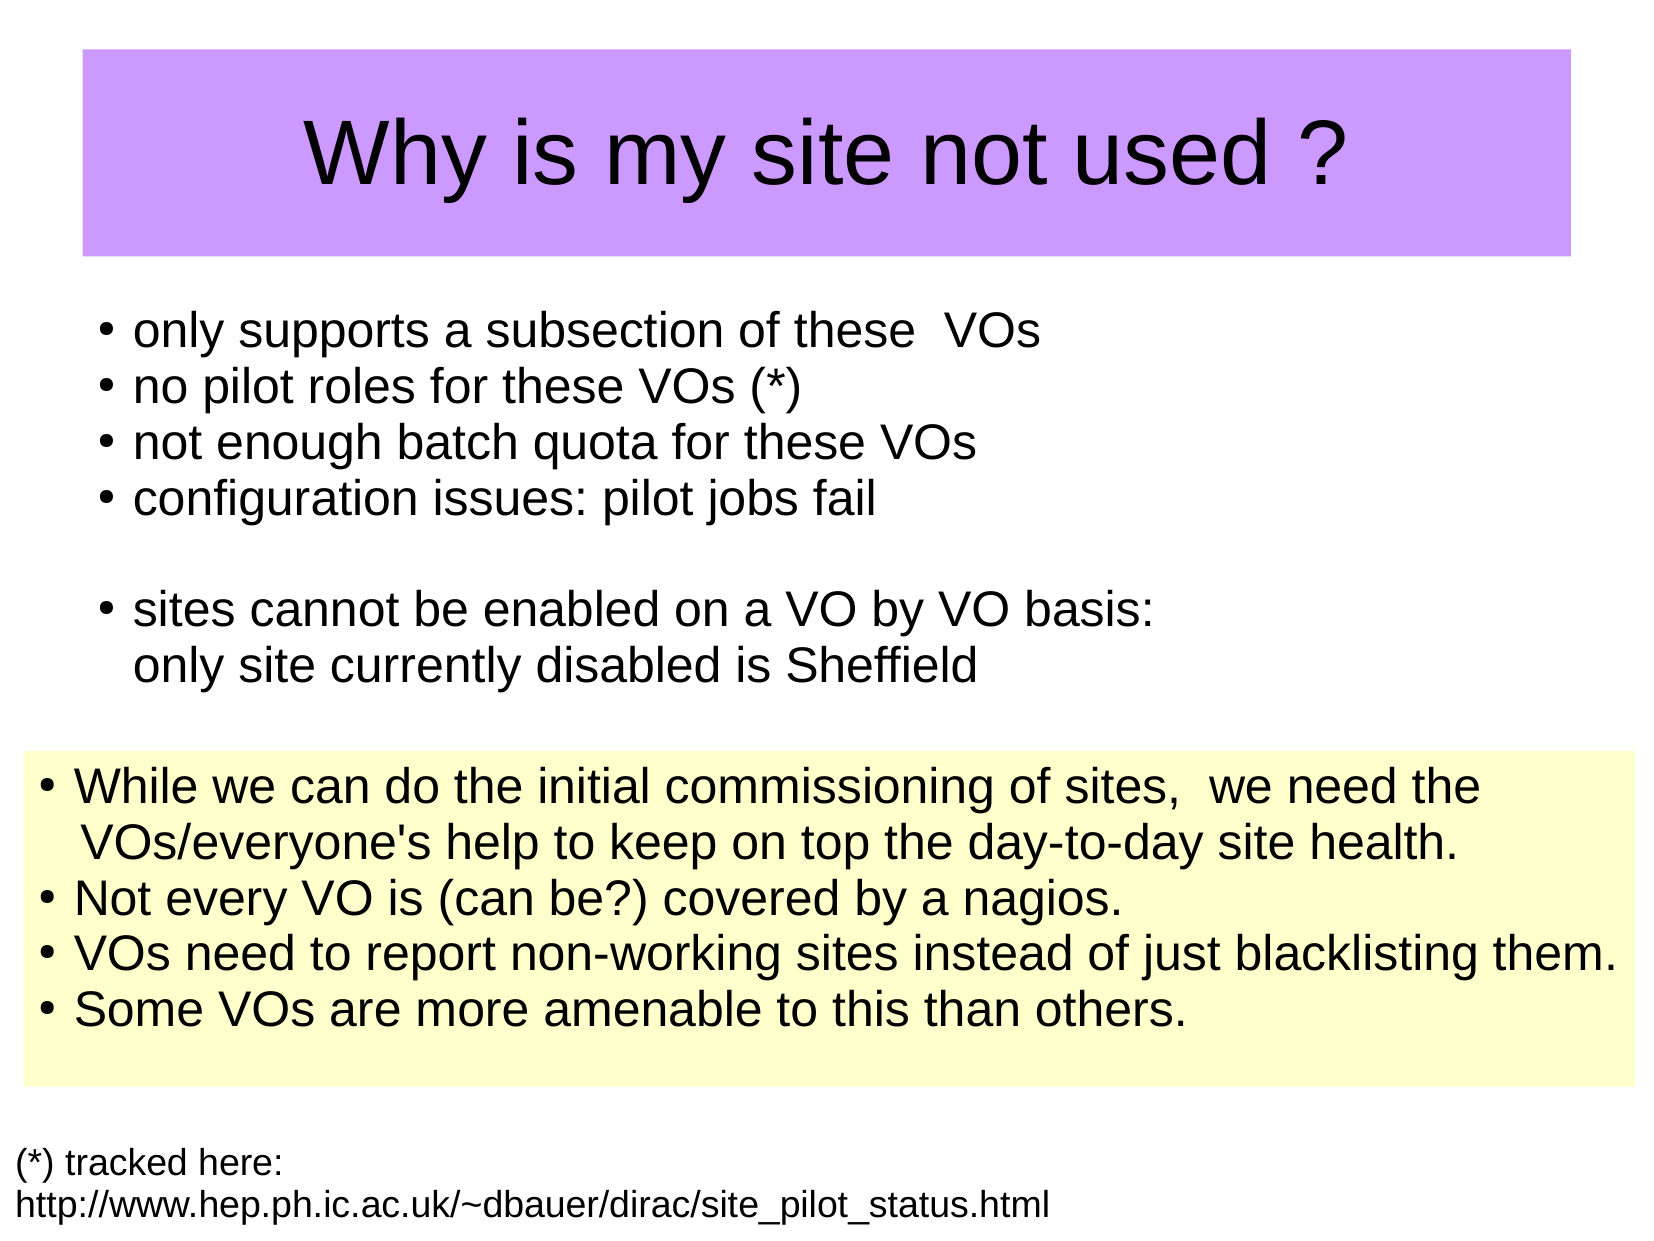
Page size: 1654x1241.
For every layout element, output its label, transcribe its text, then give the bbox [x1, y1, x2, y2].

text_box only supports a subsection of these VOs no pilot roles for these VOs (*) not enough batch quota for these VOs configuration issues: pilot jobs fail sites cannot be enabled on a VO by VO basis: only site currently disabled is Sheffield [82, 295, 1171, 751]
text_box While we can do the initial commissioning of sites, we need the VOs/everyone's help to keep on top the day-to-day site health. Not every VO is (can be?) covered by a nagios. VOs need to report non-working sites instead of just blacklisting them. Some VOs are more amenable to this than others. [23, 751, 1635, 1087]
text_box (*) tracked here: http://www.hep.ph.ic.ac.uk/~dbauer/dirac/site_pilot_status.html [0, 1133, 1066, 1233]
title Why is my site not used ? [82, 49, 1571, 257]
